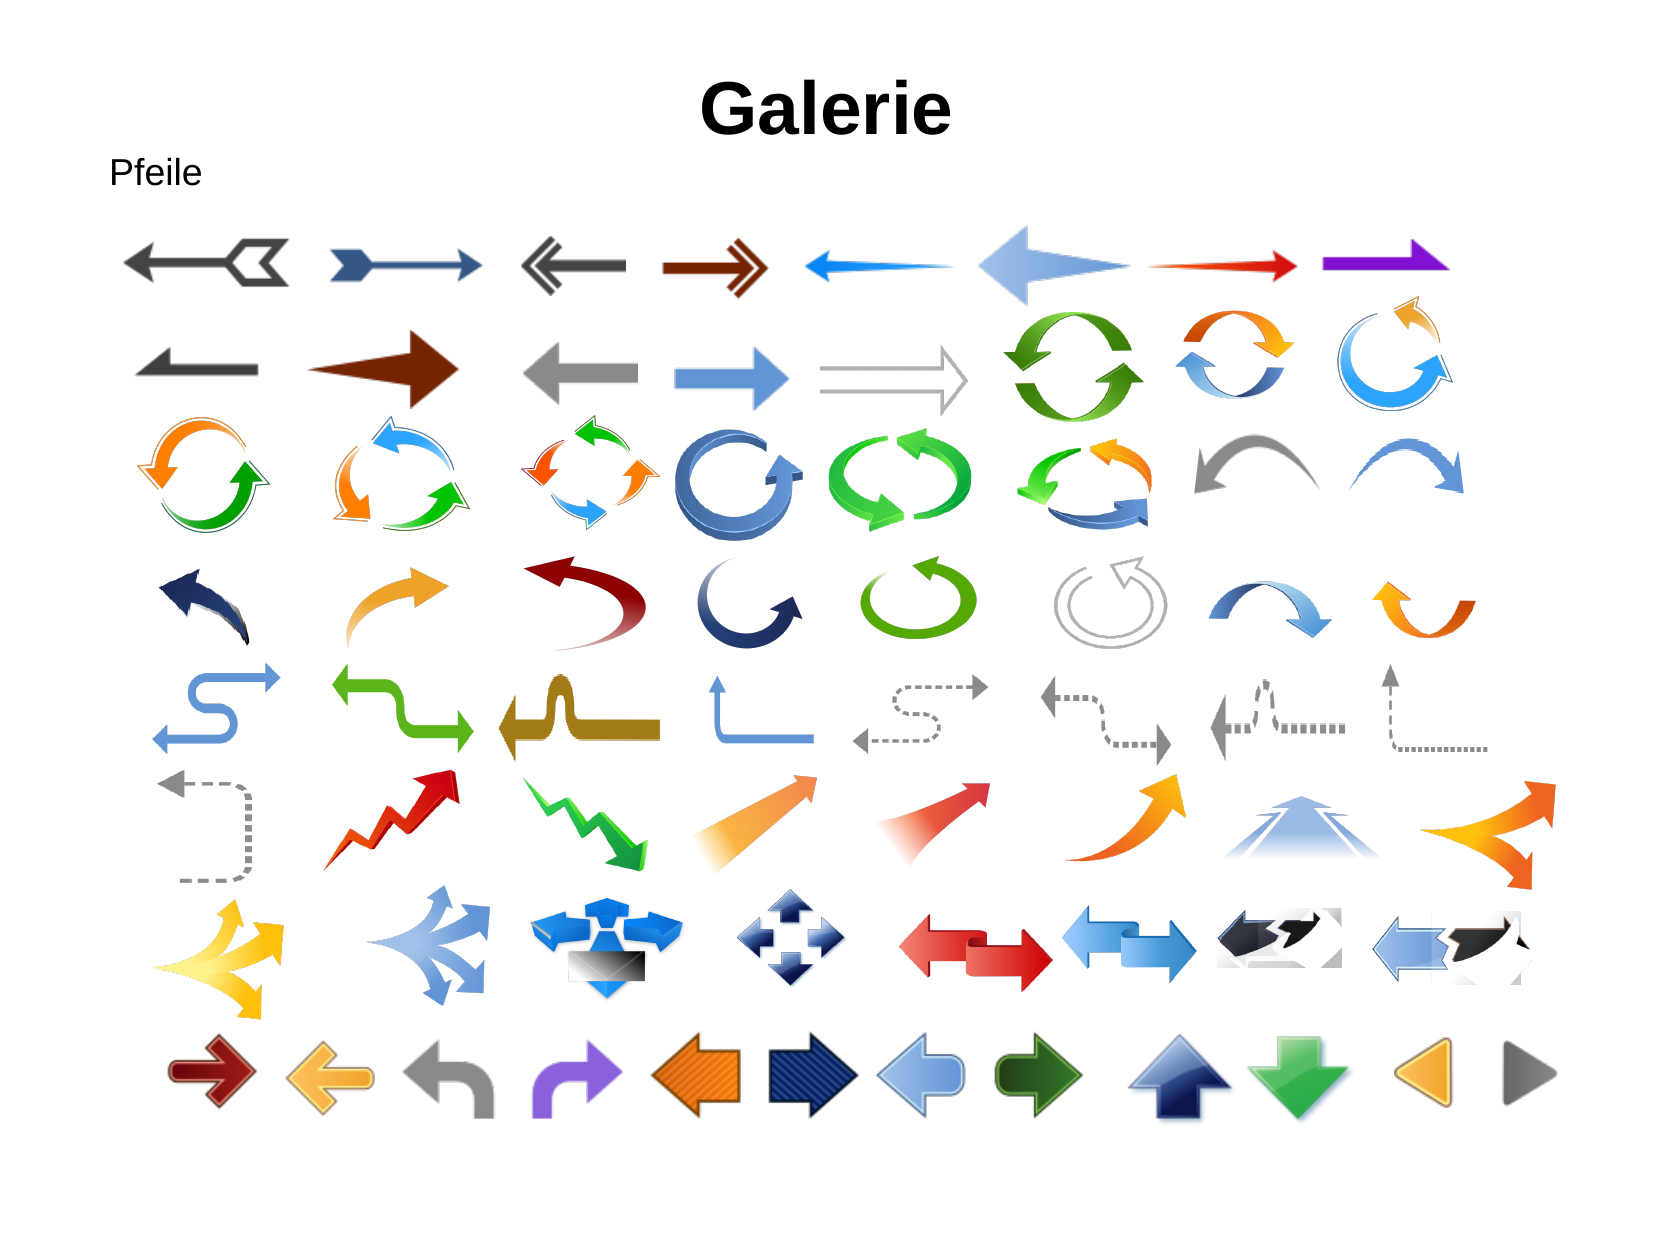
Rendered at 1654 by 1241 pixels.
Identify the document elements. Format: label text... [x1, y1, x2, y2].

picture [1334, 293, 1456, 414]
picture [817, 342, 969, 419]
picture [1393, 1035, 1455, 1111]
picture [685, 767, 849, 991]
picture [1039, 673, 1172, 768]
picture [496, 670, 662, 768]
text_box Galerie [684, 59, 969, 158]
picture [1381, 661, 1489, 758]
picture [307, 330, 459, 409]
picture [153, 566, 254, 647]
picture [708, 673, 815, 745]
picture [1208, 675, 1347, 768]
picture [803, 249, 955, 284]
picture [135, 413, 272, 537]
picture [1417, 779, 1557, 893]
picture [856, 555, 981, 640]
picture [661, 236, 771, 301]
picture [1051, 555, 1170, 650]
picture [1015, 436, 1153, 532]
picture [1122, 1027, 1362, 1134]
picture [149, 661, 284, 756]
picture [976, 224, 1146, 426]
picture [519, 555, 650, 652]
picture [1217, 908, 1342, 968]
picture [766, 1029, 861, 1123]
picture [118, 236, 295, 290]
picture [523, 342, 638, 405]
picture [366, 885, 490, 1006]
picture [342, 566, 453, 651]
picture [519, 773, 650, 875]
picture [328, 247, 485, 284]
picture [1322, 238, 1450, 272]
picture [992, 1029, 1086, 1123]
picture [330, 661, 475, 756]
picture [1346, 436, 1465, 497]
picture [149, 897, 284, 1024]
picture [165, 1032, 260, 1111]
picture [673, 425, 804, 544]
picture [283, 1039, 378, 1118]
picture [862, 779, 993, 875]
text_box Pfeile [94, 143, 237, 201]
picture [318, 767, 461, 875]
picture [673, 344, 792, 414]
picture [1501, 1039, 1560, 1109]
picture [1205, 578, 1335, 641]
picture [1192, 432, 1323, 497]
picture [153, 767, 260, 886]
picture [528, 893, 686, 1004]
picture [696, 555, 804, 650]
picture [521, 236, 626, 296]
picture [826, 425, 973, 533]
picture [897, 911, 1056, 993]
picture [519, 413, 662, 532]
picture [1369, 911, 1532, 985]
picture [1210, 785, 1394, 875]
picture [1147, 249, 1300, 284]
picture [649, 1029, 744, 1123]
picture [1062, 773, 1187, 863]
picture [850, 673, 989, 755]
picture [330, 413, 473, 538]
picture [873, 1028, 969, 1123]
picture [1059, 903, 1198, 985]
picture [400, 1037, 497, 1123]
picture [530, 1037, 626, 1123]
picture [1169, 307, 1300, 402]
picture [133, 345, 260, 378]
picture [1370, 578, 1477, 641]
